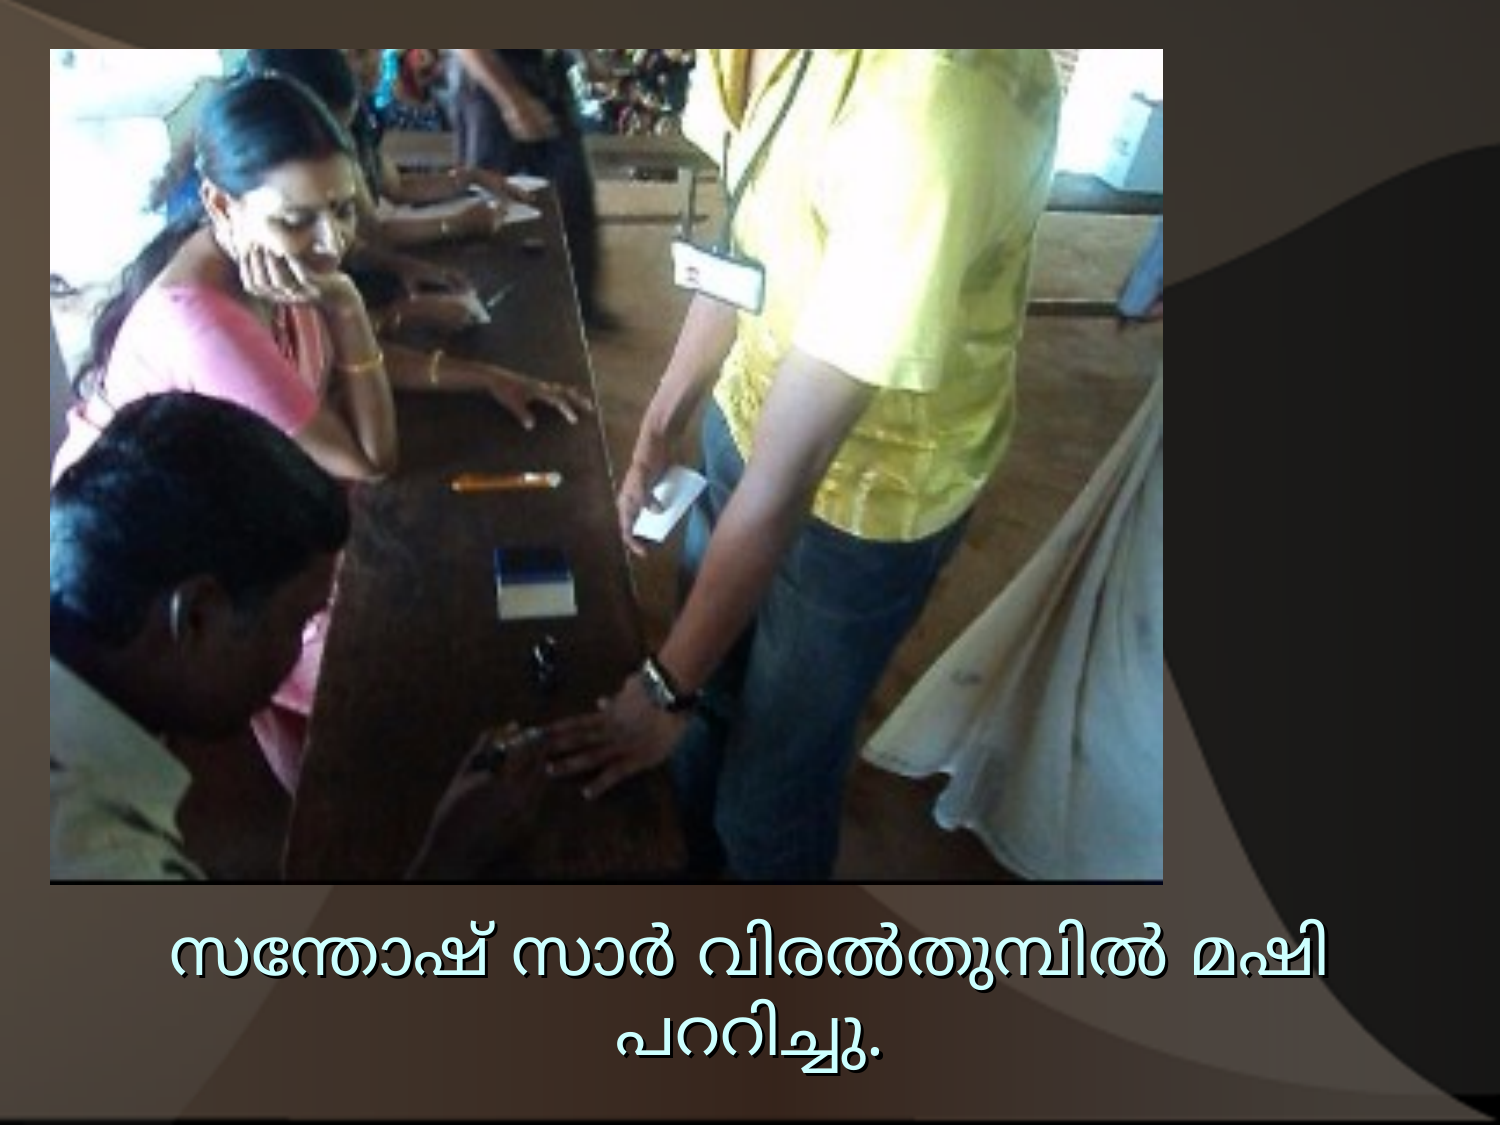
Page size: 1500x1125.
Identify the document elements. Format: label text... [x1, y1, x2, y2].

picture [0, 0, 1500, 1125]
text_box സന്തോഷ് സാര്‍ വിരല്‍തുമ്പില്‍ മഷി പററിച്ചു. [75, 915, 1426, 1064]
